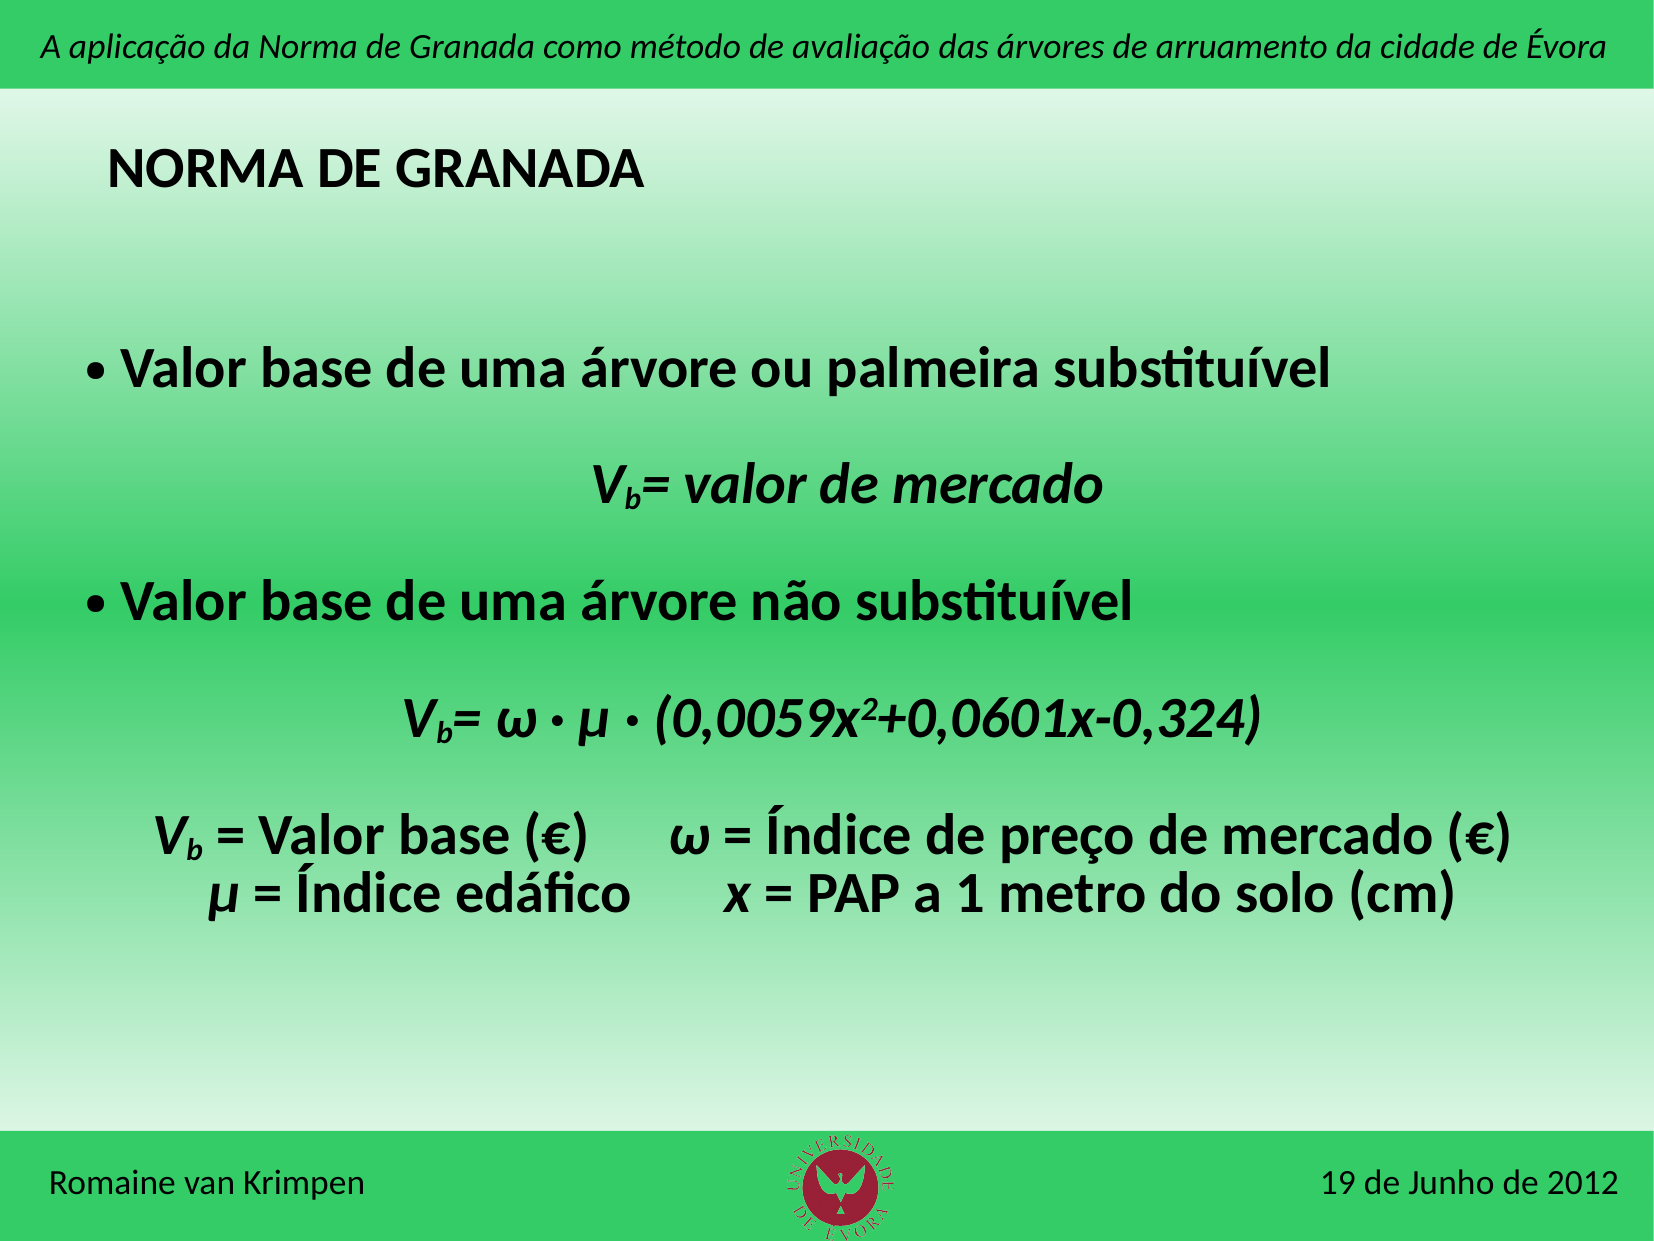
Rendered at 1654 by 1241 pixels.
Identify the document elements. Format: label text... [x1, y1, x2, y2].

text_box Valor base de uma árvore ou palmeira substituível Vb= valor de mercado Valor base de uma árvore não substituível Vb= ω · μ · (0,0059x2+0,0601x-0,324) Vb = Valor base (€) ω = Índice de preço de mercado (€) μ = Índice edáfico x = PAP a 1 metro do solo (cm) [78, 249, 1587, 1081]
text_box NORMA DE GRANADA [78, 132, 1587, 214]
picture [787, 1135, 894, 1241]
